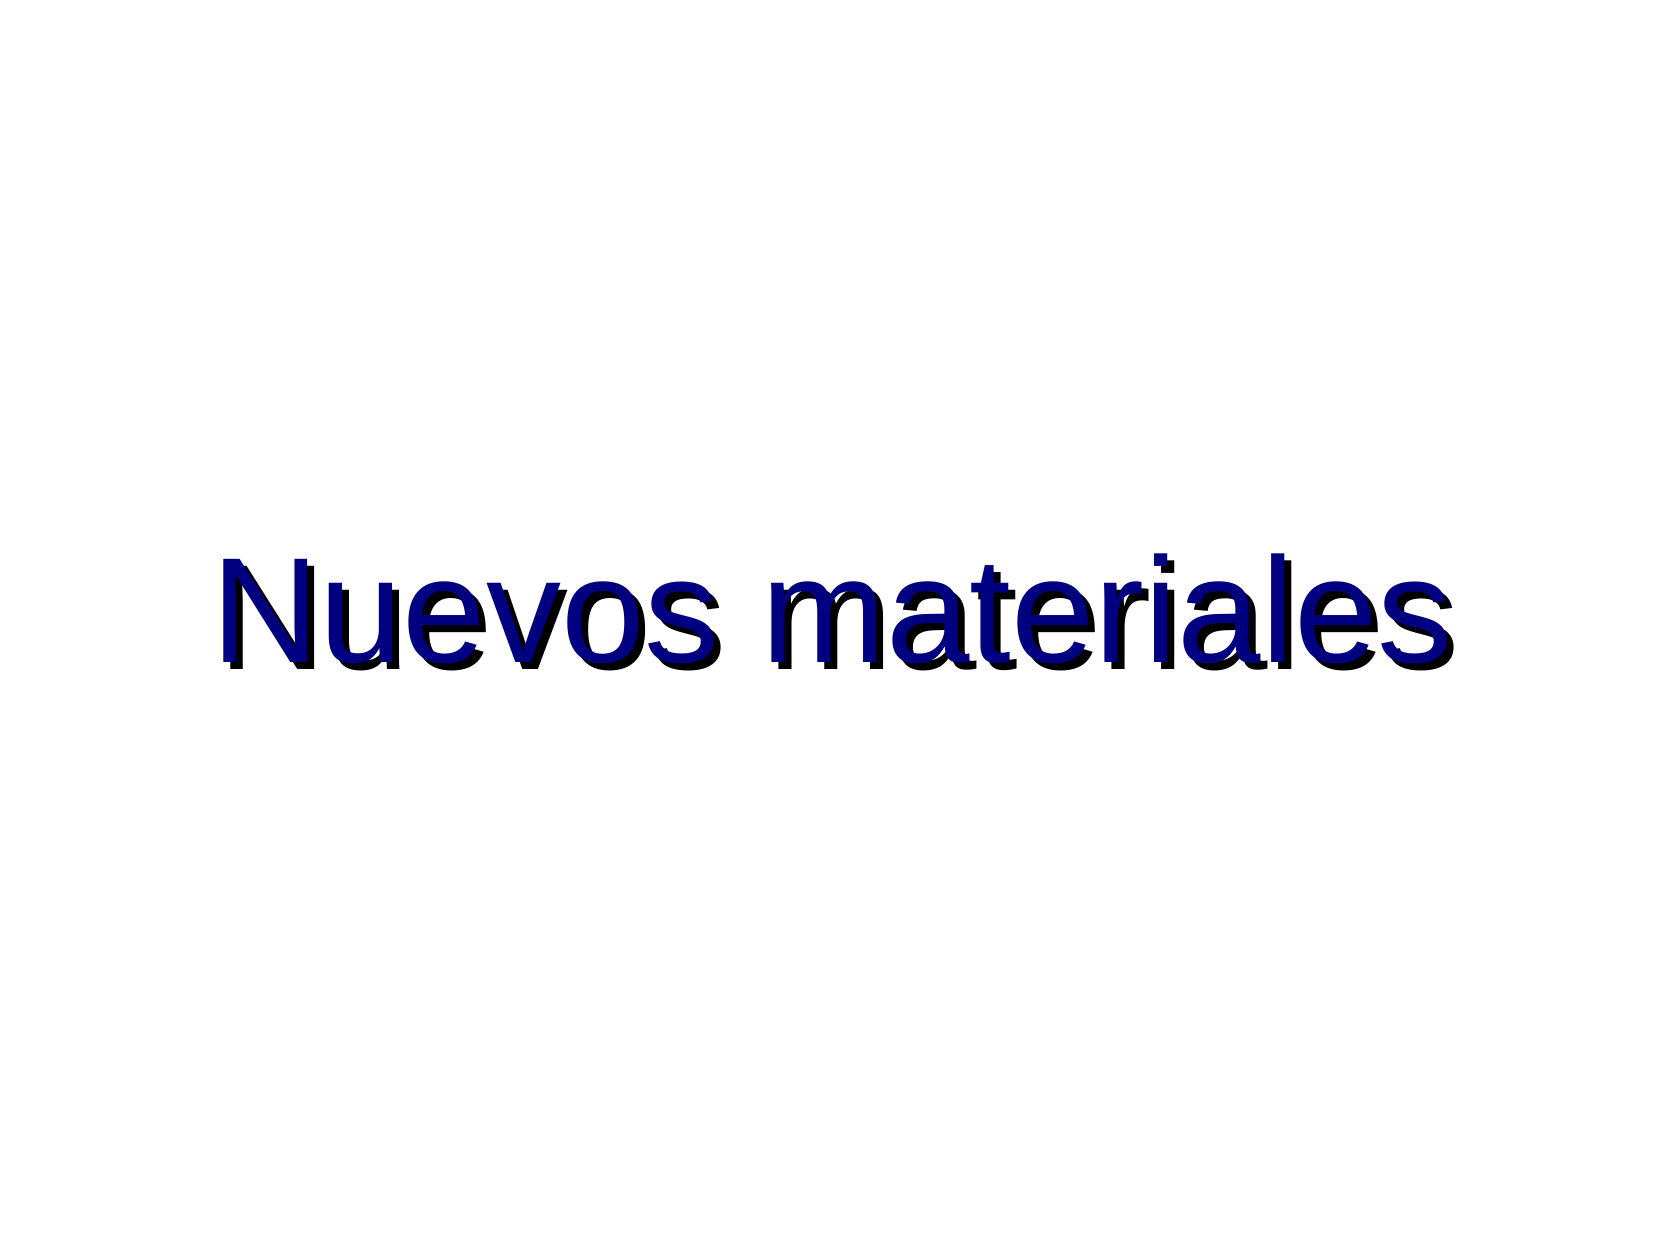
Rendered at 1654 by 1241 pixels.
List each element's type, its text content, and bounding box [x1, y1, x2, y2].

subtitle Nuevos materiales [88, 88, 1577, 1133]
